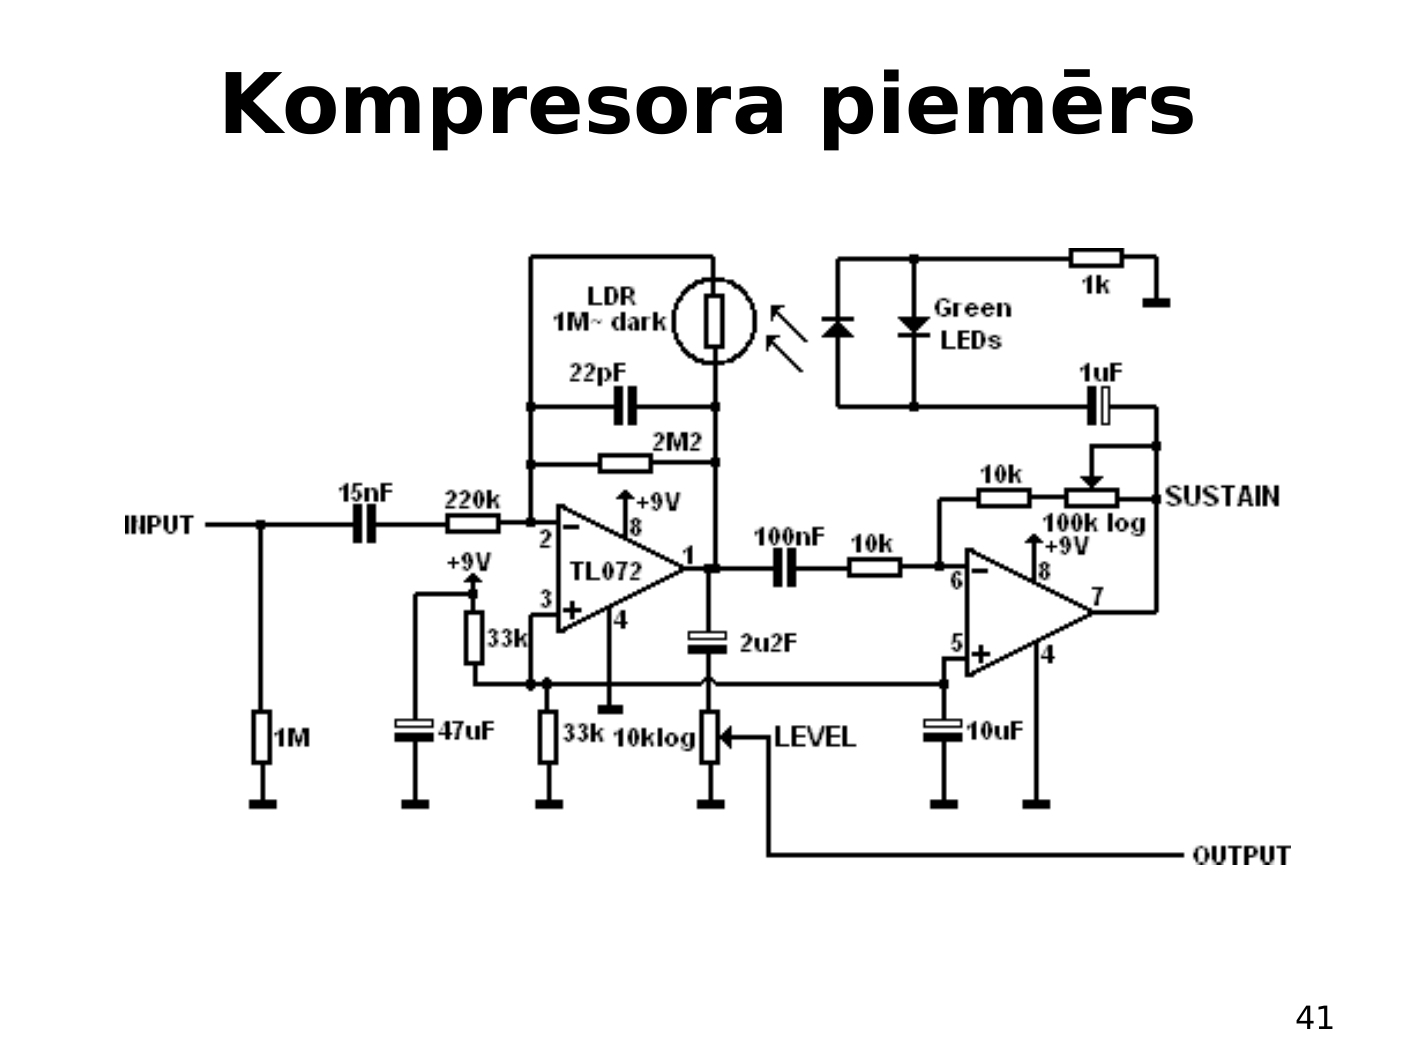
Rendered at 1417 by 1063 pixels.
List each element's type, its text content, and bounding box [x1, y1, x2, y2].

title Kompresora piemērs [70, 42, 1346, 168]
picture [125, 248, 1291, 865]
